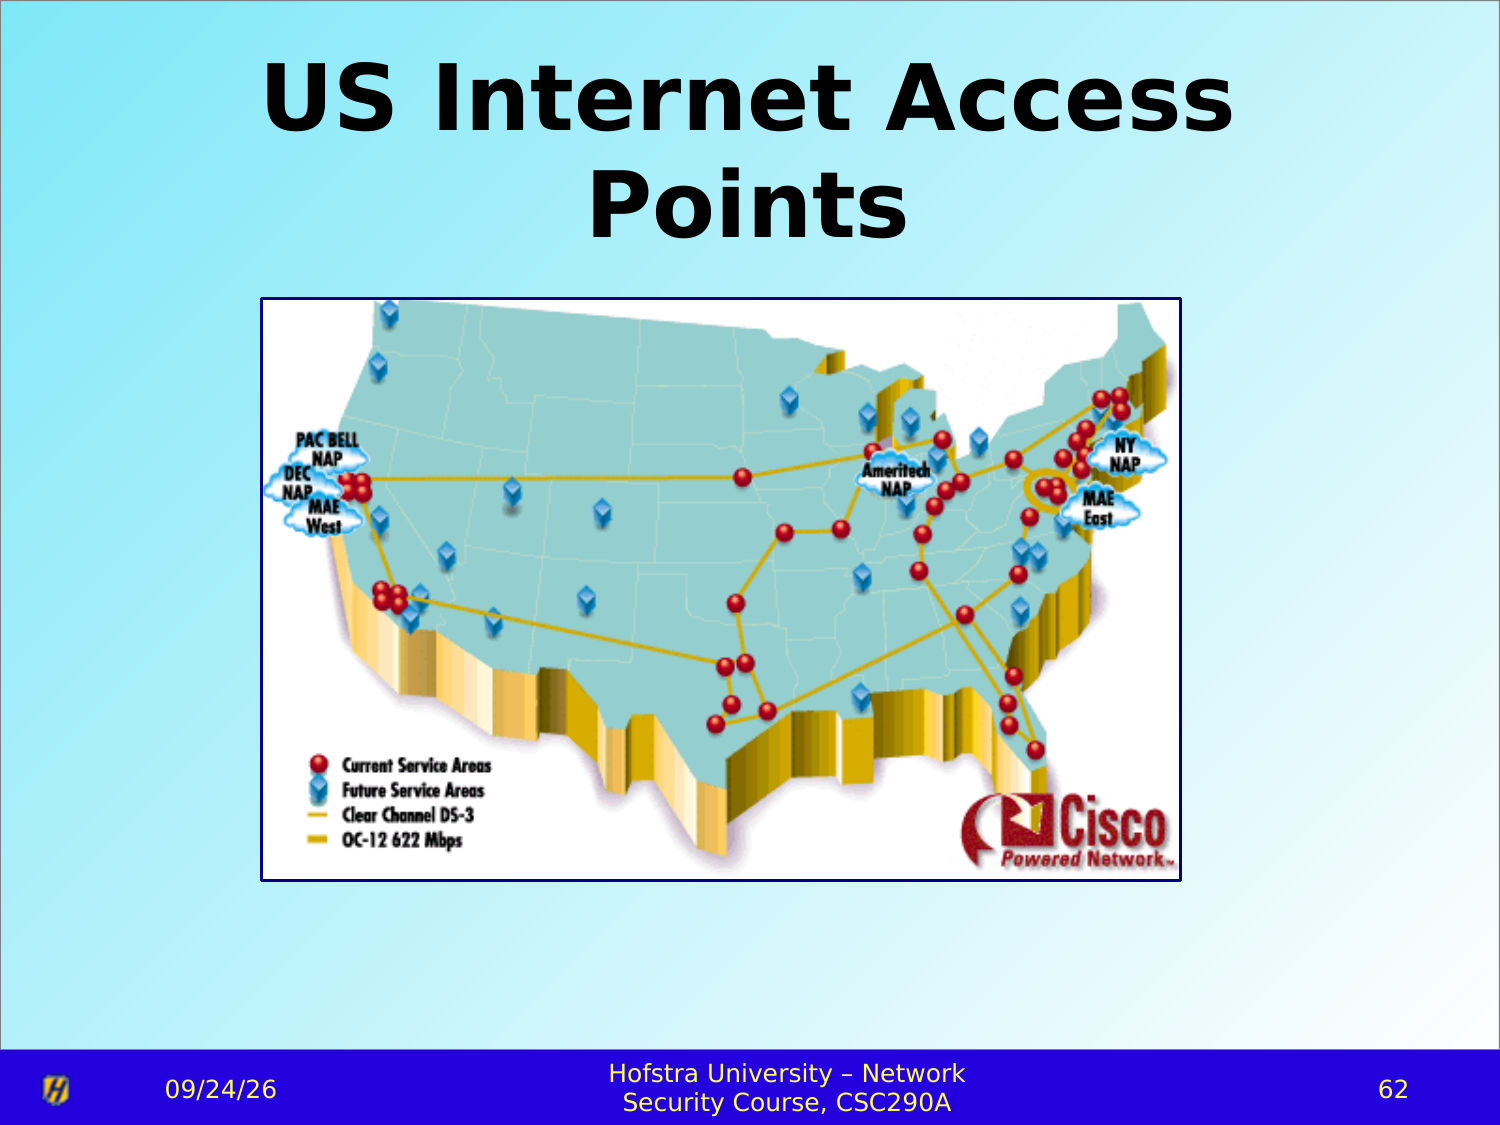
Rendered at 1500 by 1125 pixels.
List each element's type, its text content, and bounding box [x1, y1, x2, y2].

picture [37, 1072, 76, 1110]
picture [262, 299, 1180, 880]
title US Internet Access Points [109, 37, 1388, 267]
